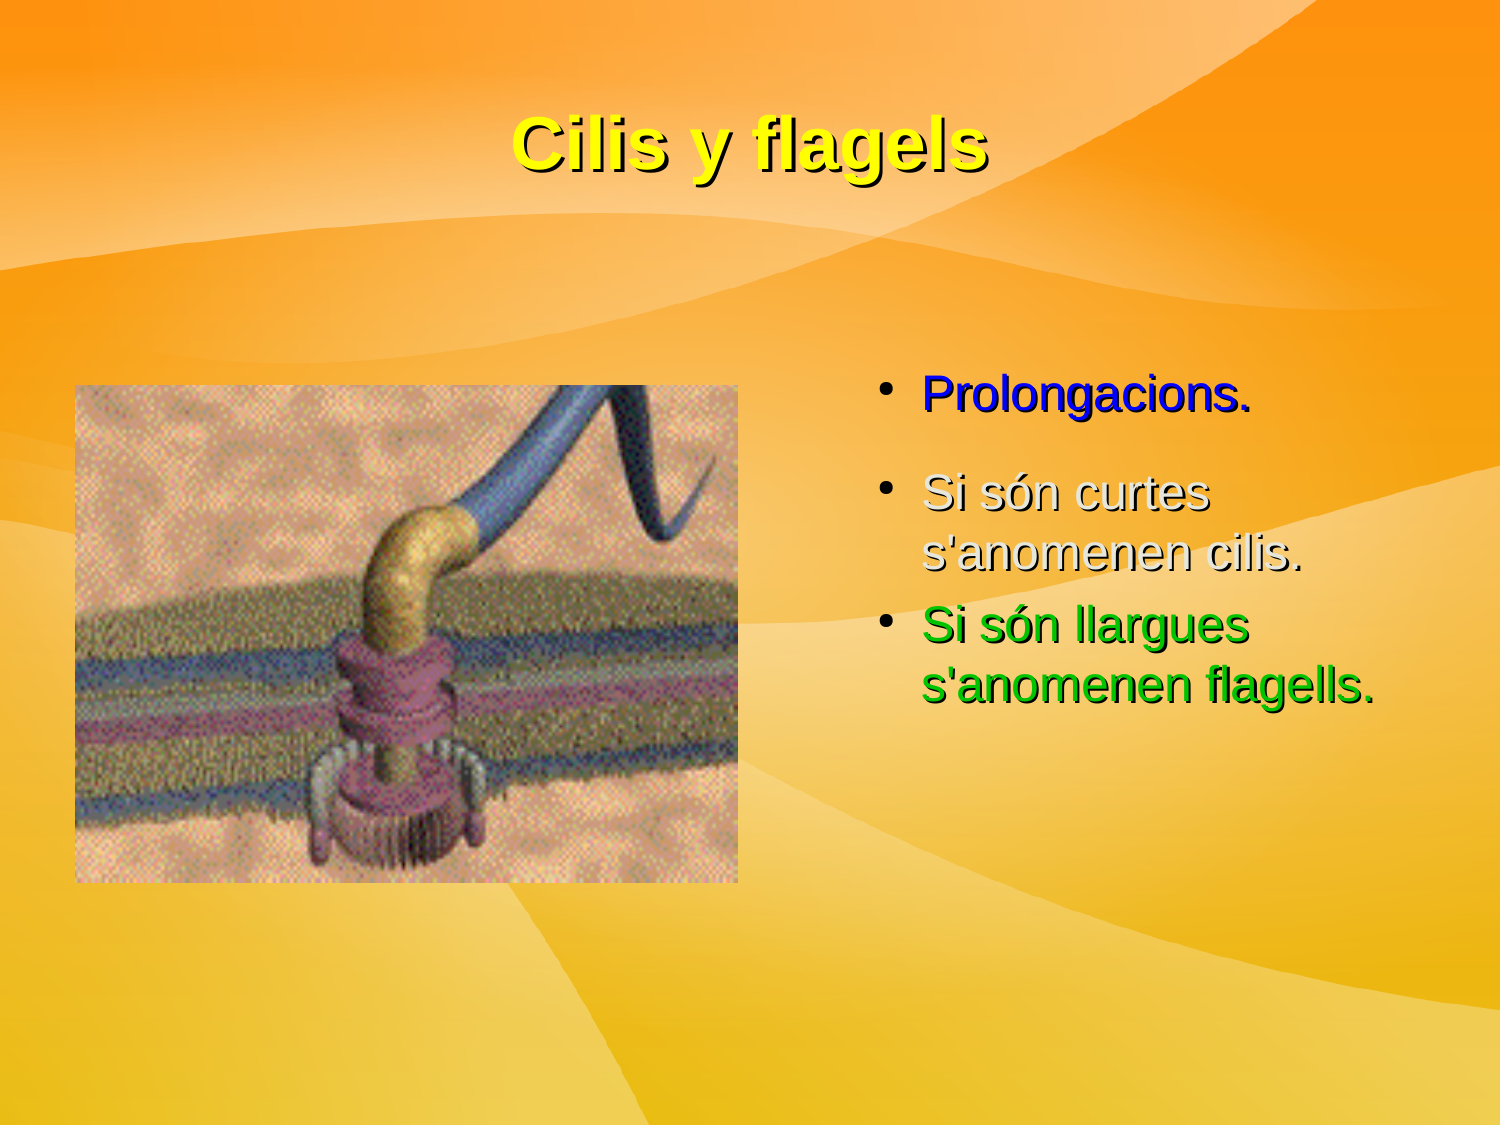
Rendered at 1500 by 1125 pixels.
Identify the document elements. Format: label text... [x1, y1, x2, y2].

list Prolongacions. Si són curtes s'anomenen cilis. Si són llargues s'anomenen flagells. [832, 262, 1426, 1006]
text_box [75, 385, 738, 883]
picture [0, 0, 1500, 1125]
title Cilis y flagels [75, 45, 1426, 233]
